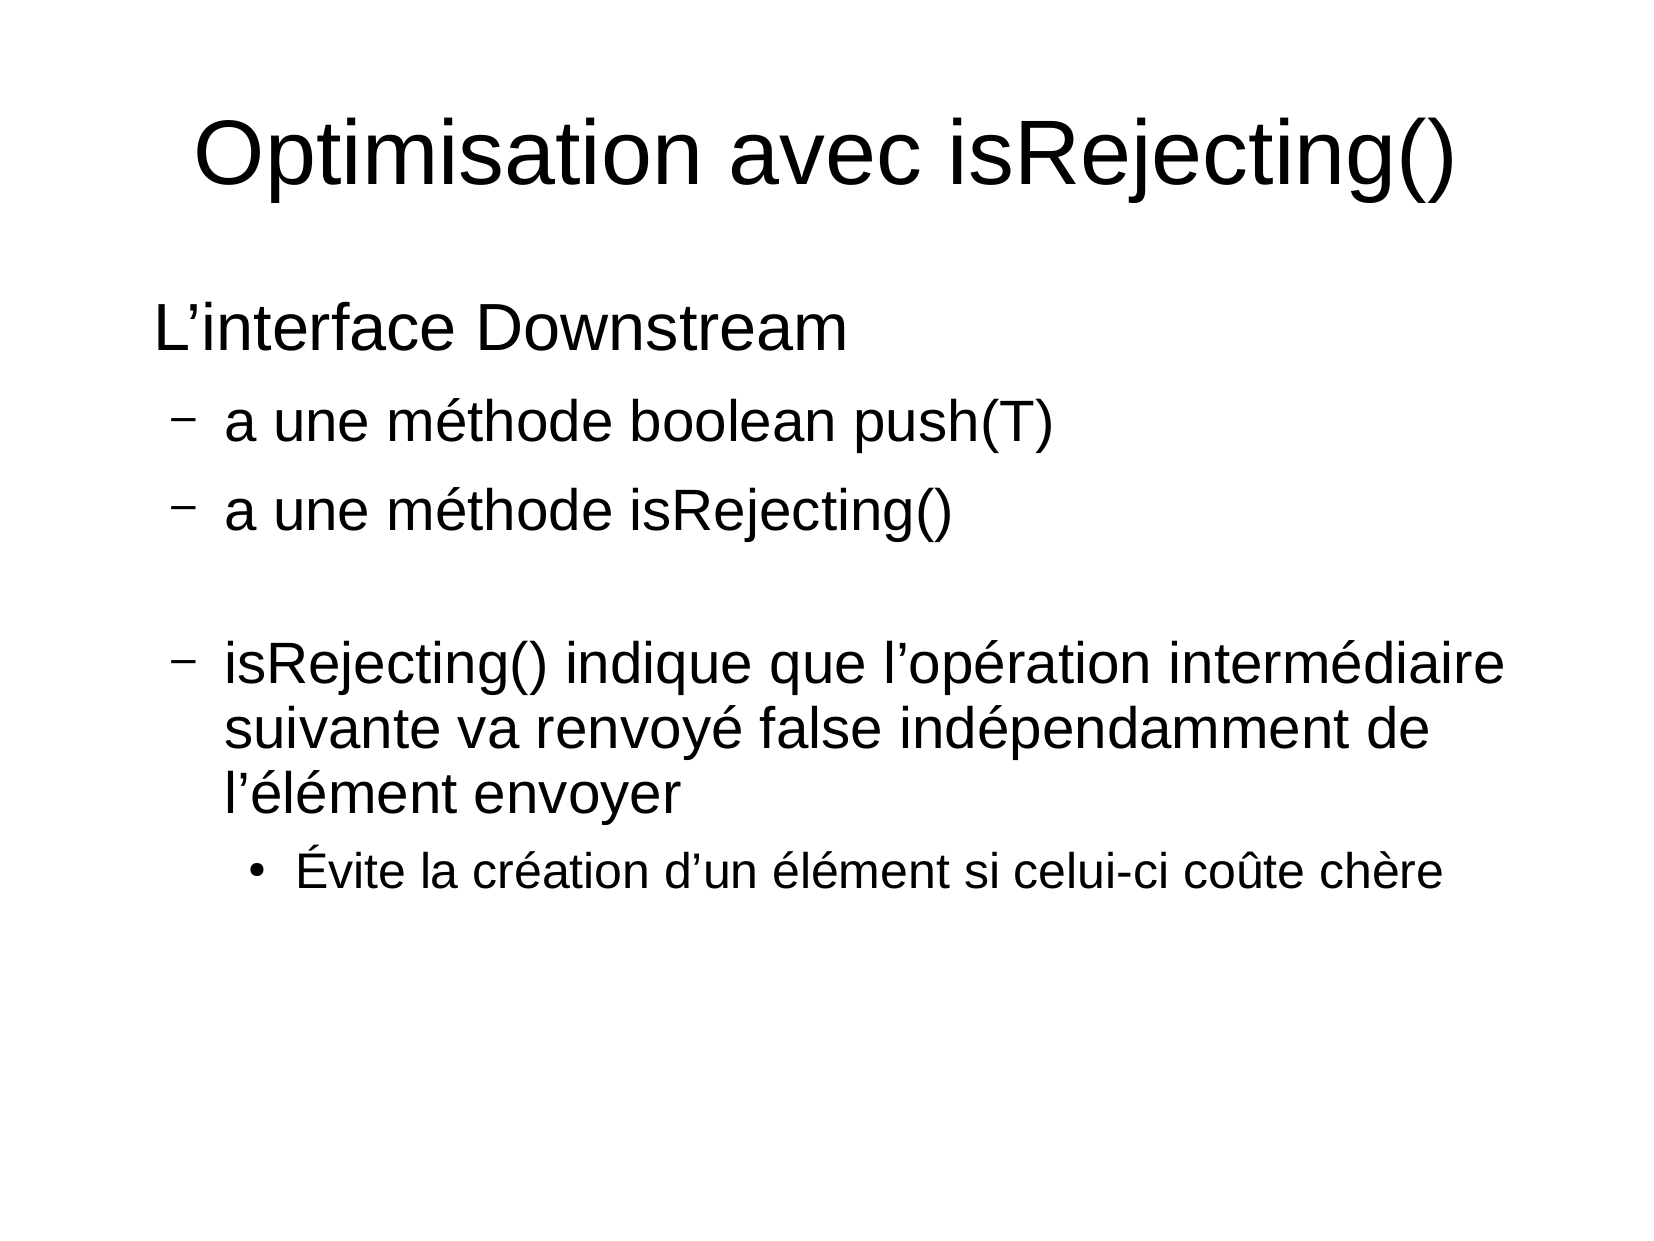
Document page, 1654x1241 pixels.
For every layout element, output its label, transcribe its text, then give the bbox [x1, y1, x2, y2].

title Optimisation avec isRejecting() [82, 49, 1571, 257]
list L’interface Downstream a une méthode boolean push(T) a une méthode isRejecting() isRejecting() indique que l’opération intermédiaire suivante va renvoyé false indépendamment de l’élément envoyer Évite la création d’un élément si celui-ci coûte chère [82, 290, 1571, 1010]
